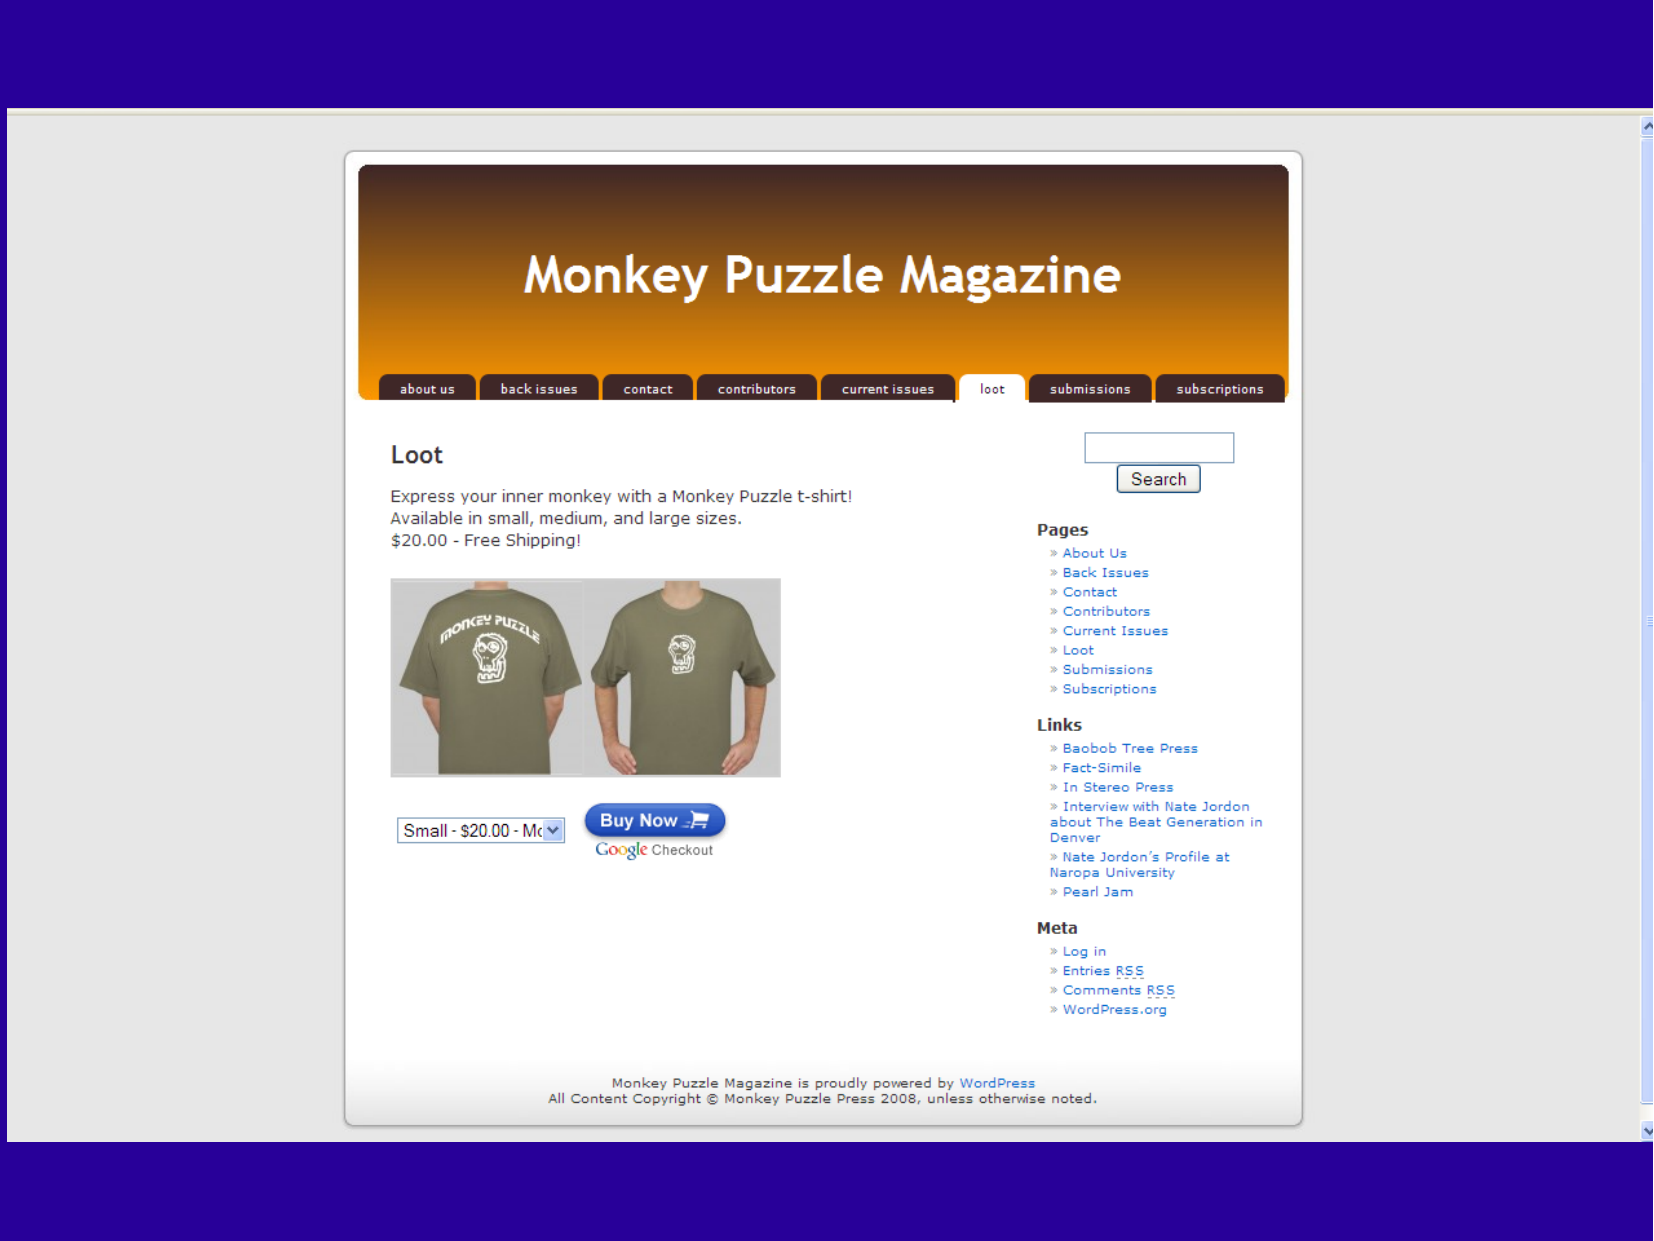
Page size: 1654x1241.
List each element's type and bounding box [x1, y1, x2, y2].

picture [7, 108, 1653, 1142]
